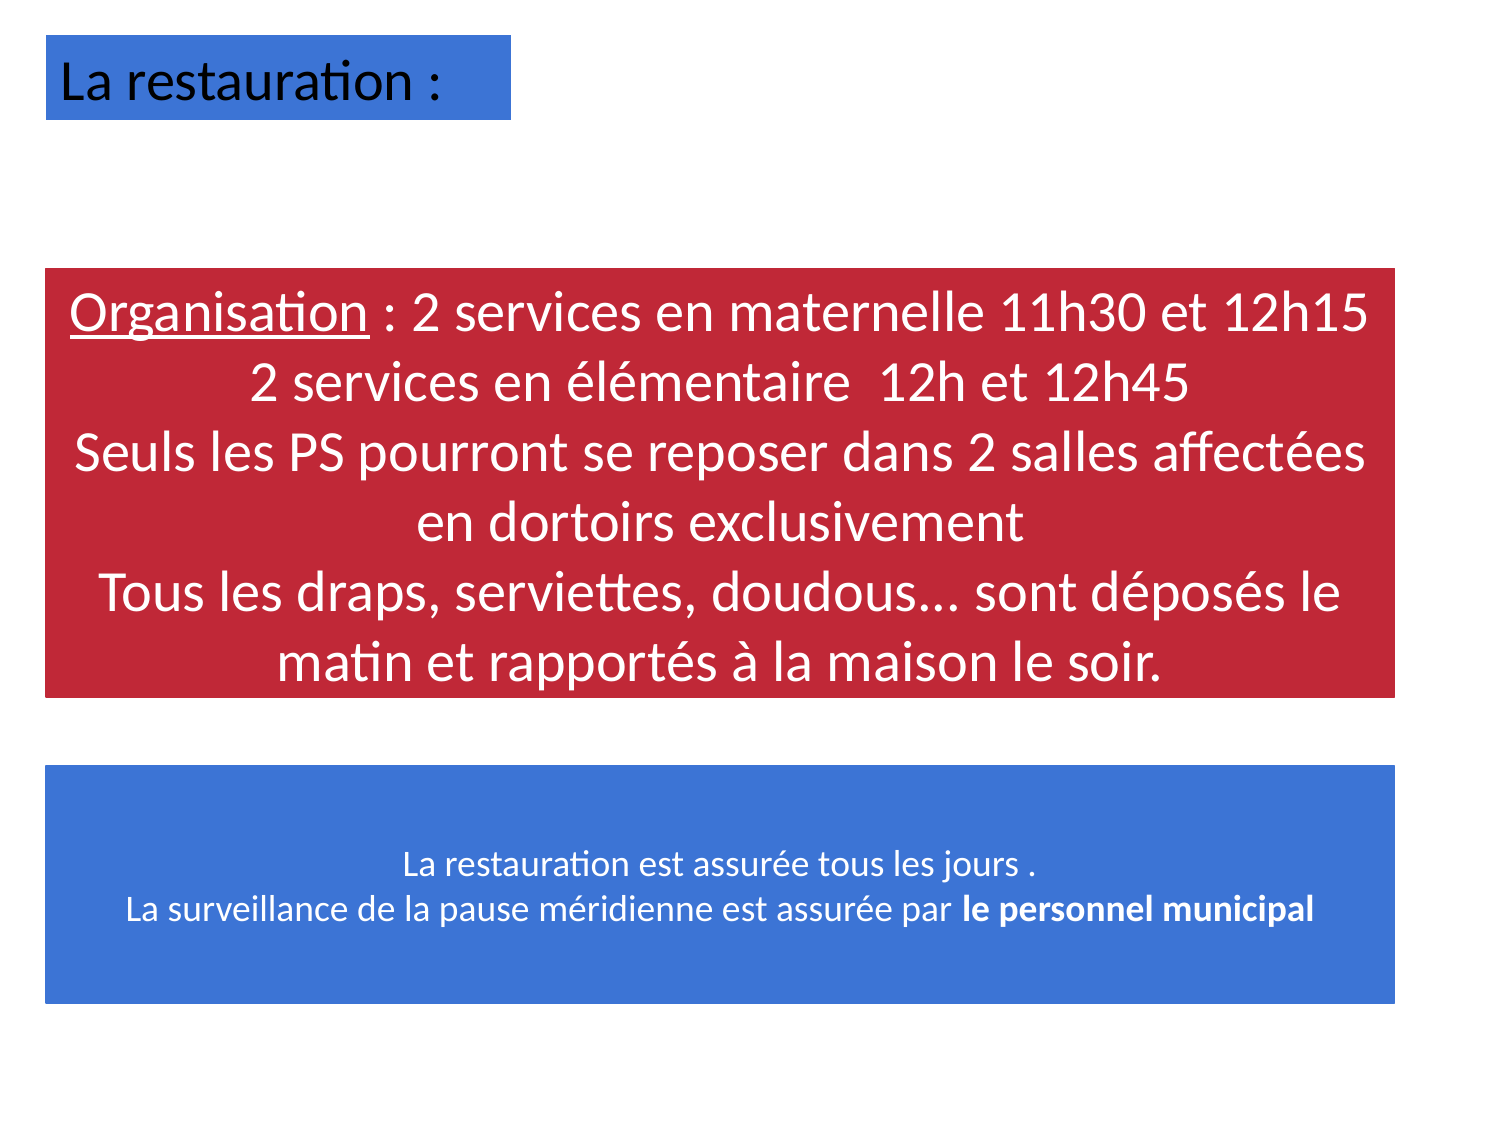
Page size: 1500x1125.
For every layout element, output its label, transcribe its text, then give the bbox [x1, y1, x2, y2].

text_box La restauration est assurée tous les jours . La surveillance de la pause méridienne est assurée par le personnel municipal [46, 766, 1395, 1003]
text_box Organisation : 2 services en maternelle 11h30 et 12h15 2 services en élémentaire 12h et 12h45 Seuls les PS pourront se reposer dans 2 salles affectées en dortoirs exclusivement Tous les draps, serviettes, doudous... sont déposés le matin et rapportés à la maison le soir. [46, 268, 1395, 697]
text_box La restauration : [46, 35, 511, 120]
